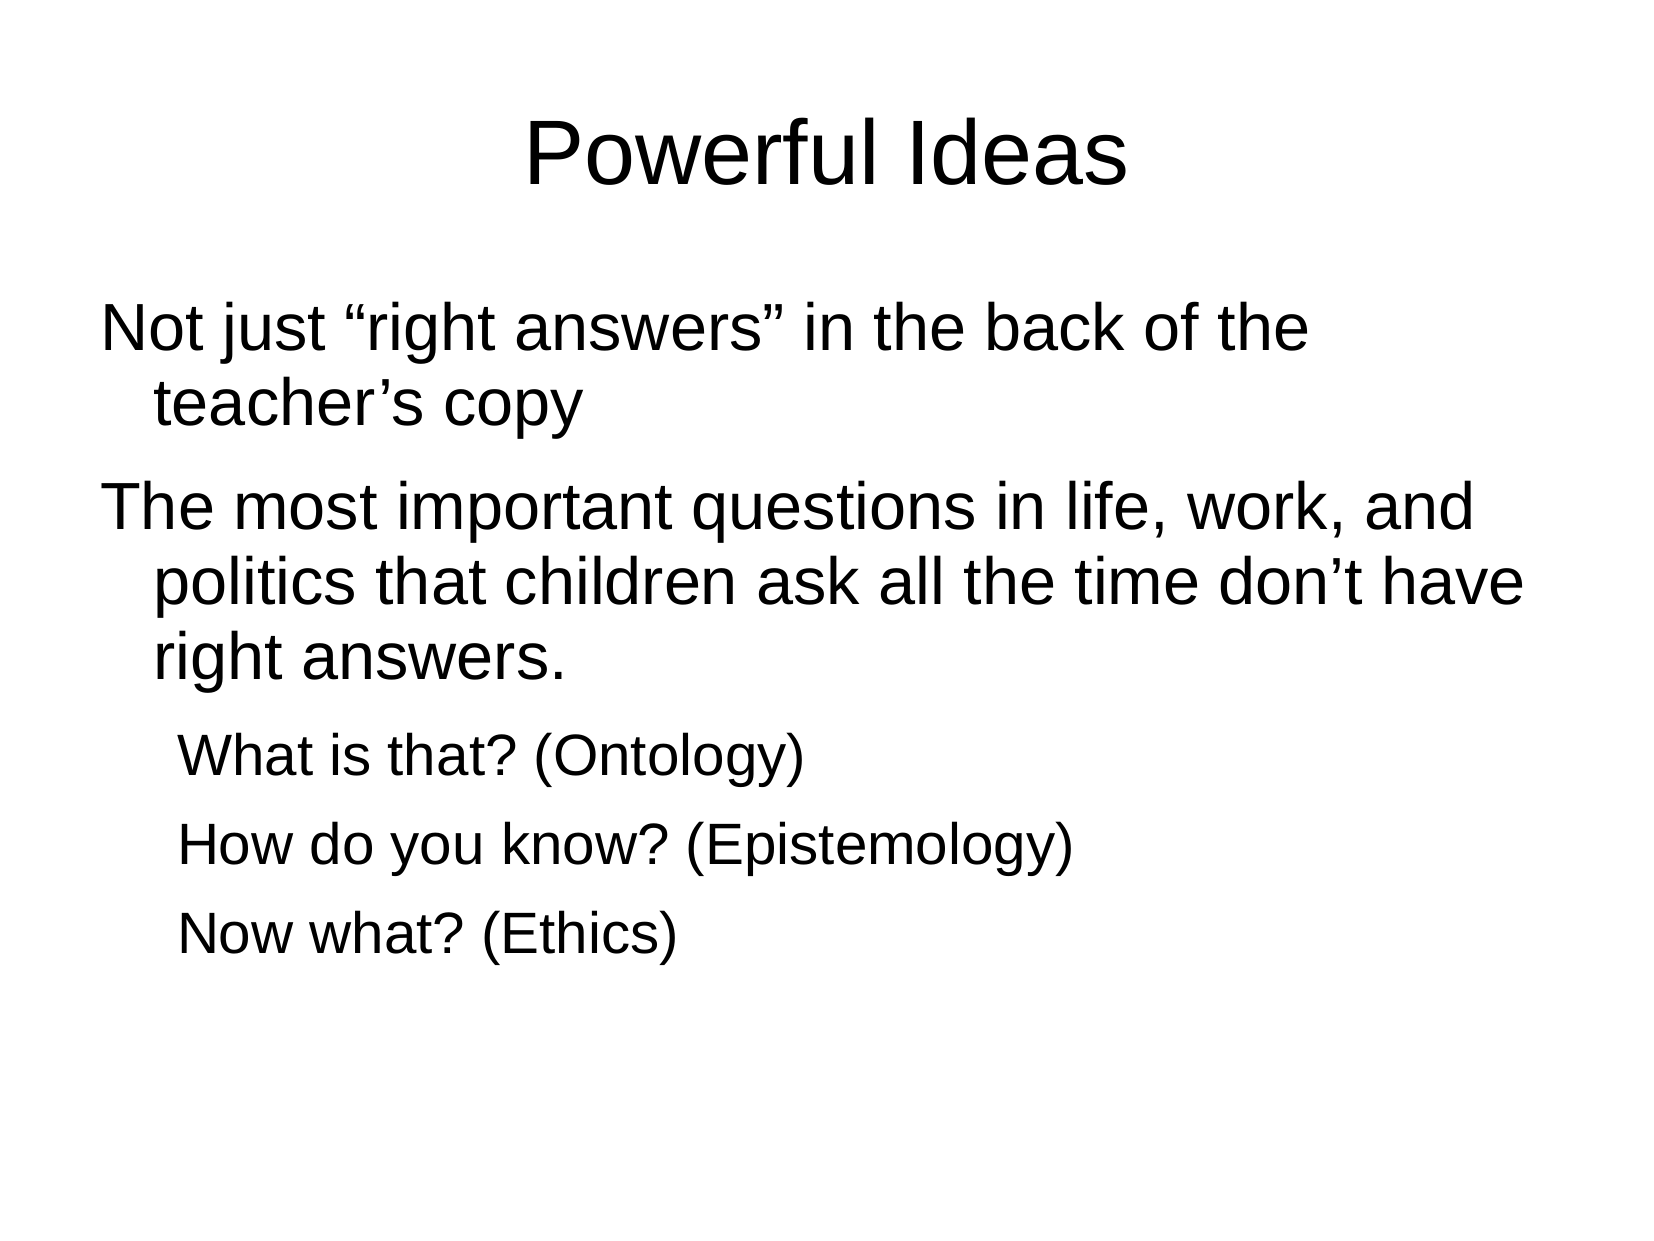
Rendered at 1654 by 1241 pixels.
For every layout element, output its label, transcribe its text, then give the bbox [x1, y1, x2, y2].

list Not just “right answers” in the back of the teacher’s copy The most important questions in life, work, and politics that children ask all the time don’t have right answers. What is that? (Ontology) How do you know? (Epistemology) Now what? (Ethics) [82, 290, 1571, 1094]
title Powerful Ideas [82, 49, 1571, 257]
